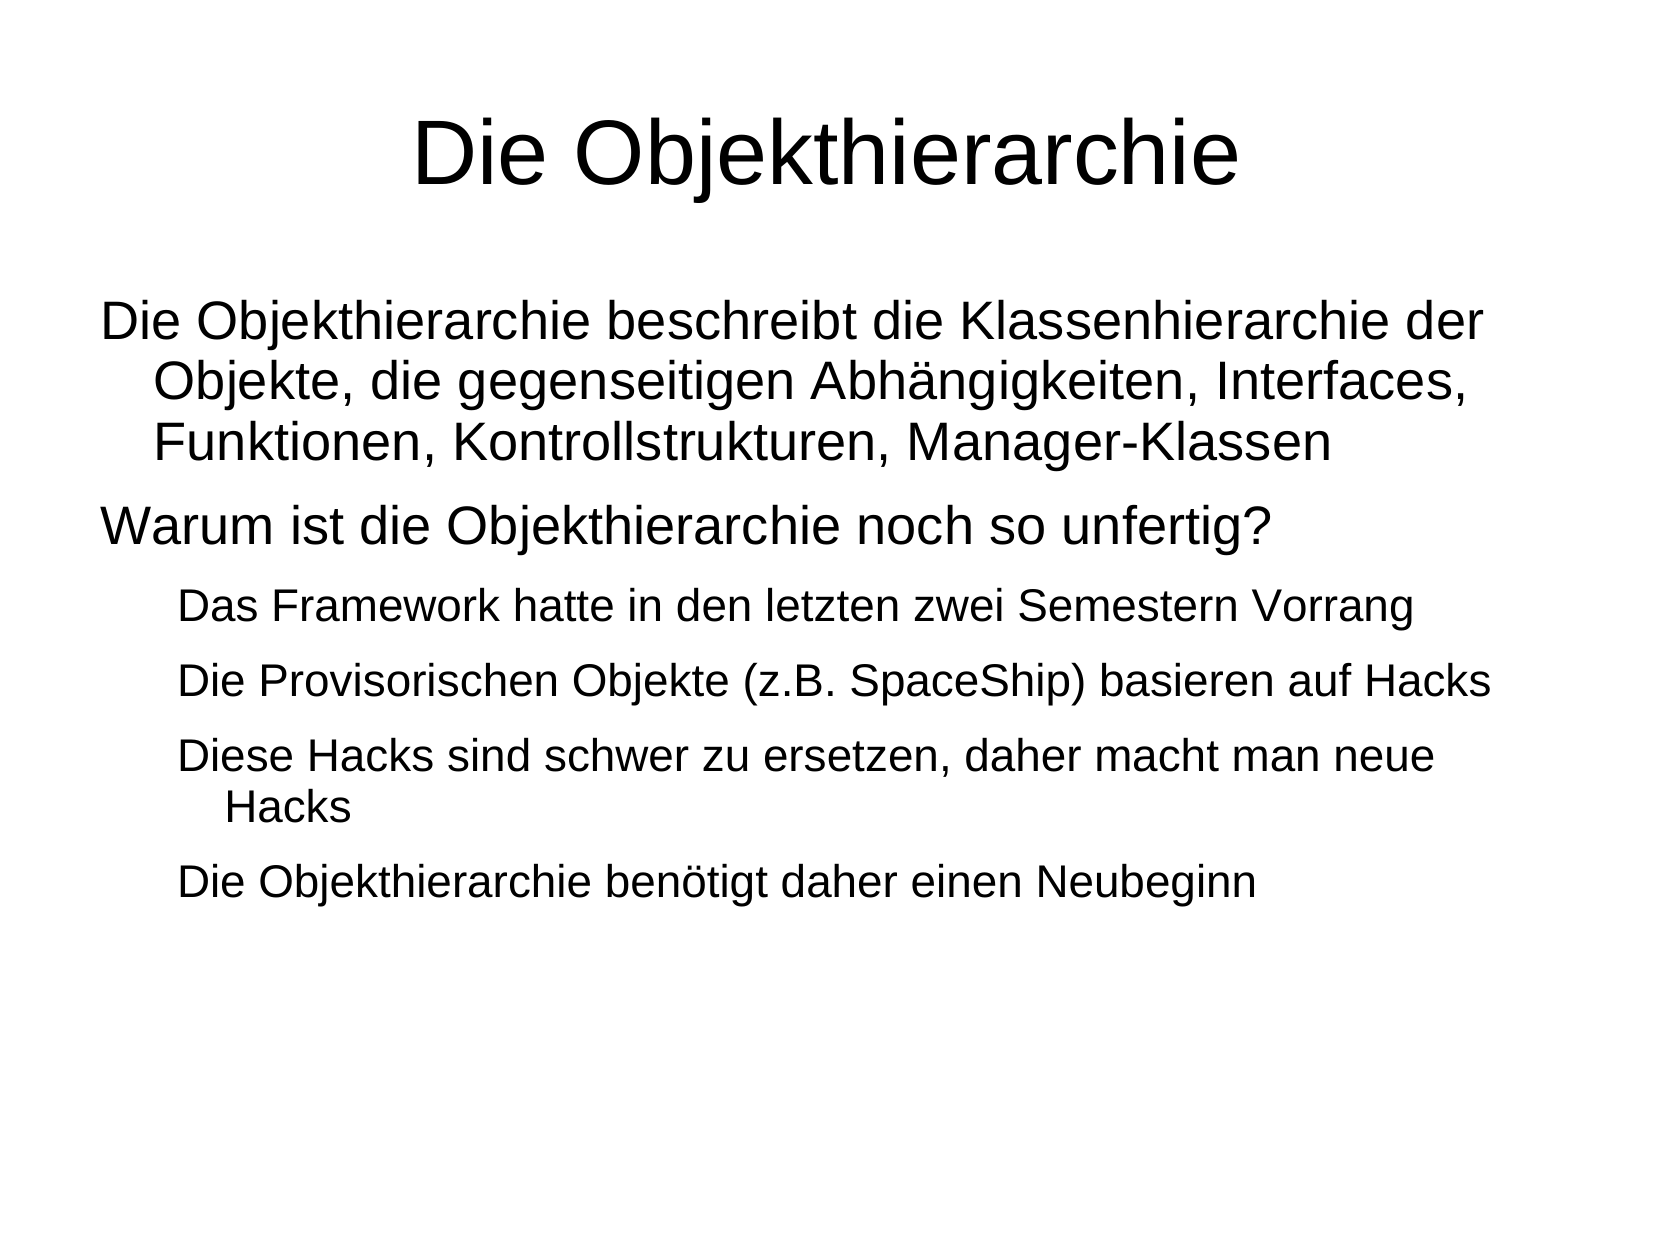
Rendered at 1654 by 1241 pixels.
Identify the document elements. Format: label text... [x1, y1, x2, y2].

list Die Objekthierarchie beschreibt die Klassenhierarchie der Objekte, die gegenseitigen Abhängigkeiten, Interfaces, Funktionen, Kontrollstrukturen, Manager-Klassen Warum ist die Objekthierarchie noch so unfertig? Das Framework hatte in den letzten zwei Semestern Vorrang Die Provisorischen Objekte (z.B. SpaceShip) basieren auf Hacks Diese Hacks sind schwer zu ersetzen, daher macht man neue Hacks Die Objekthierarchie benötigt daher einen Neubeginn [82, 290, 1571, 1094]
title Die Objekthierarchie [82, 56, 1571, 250]
